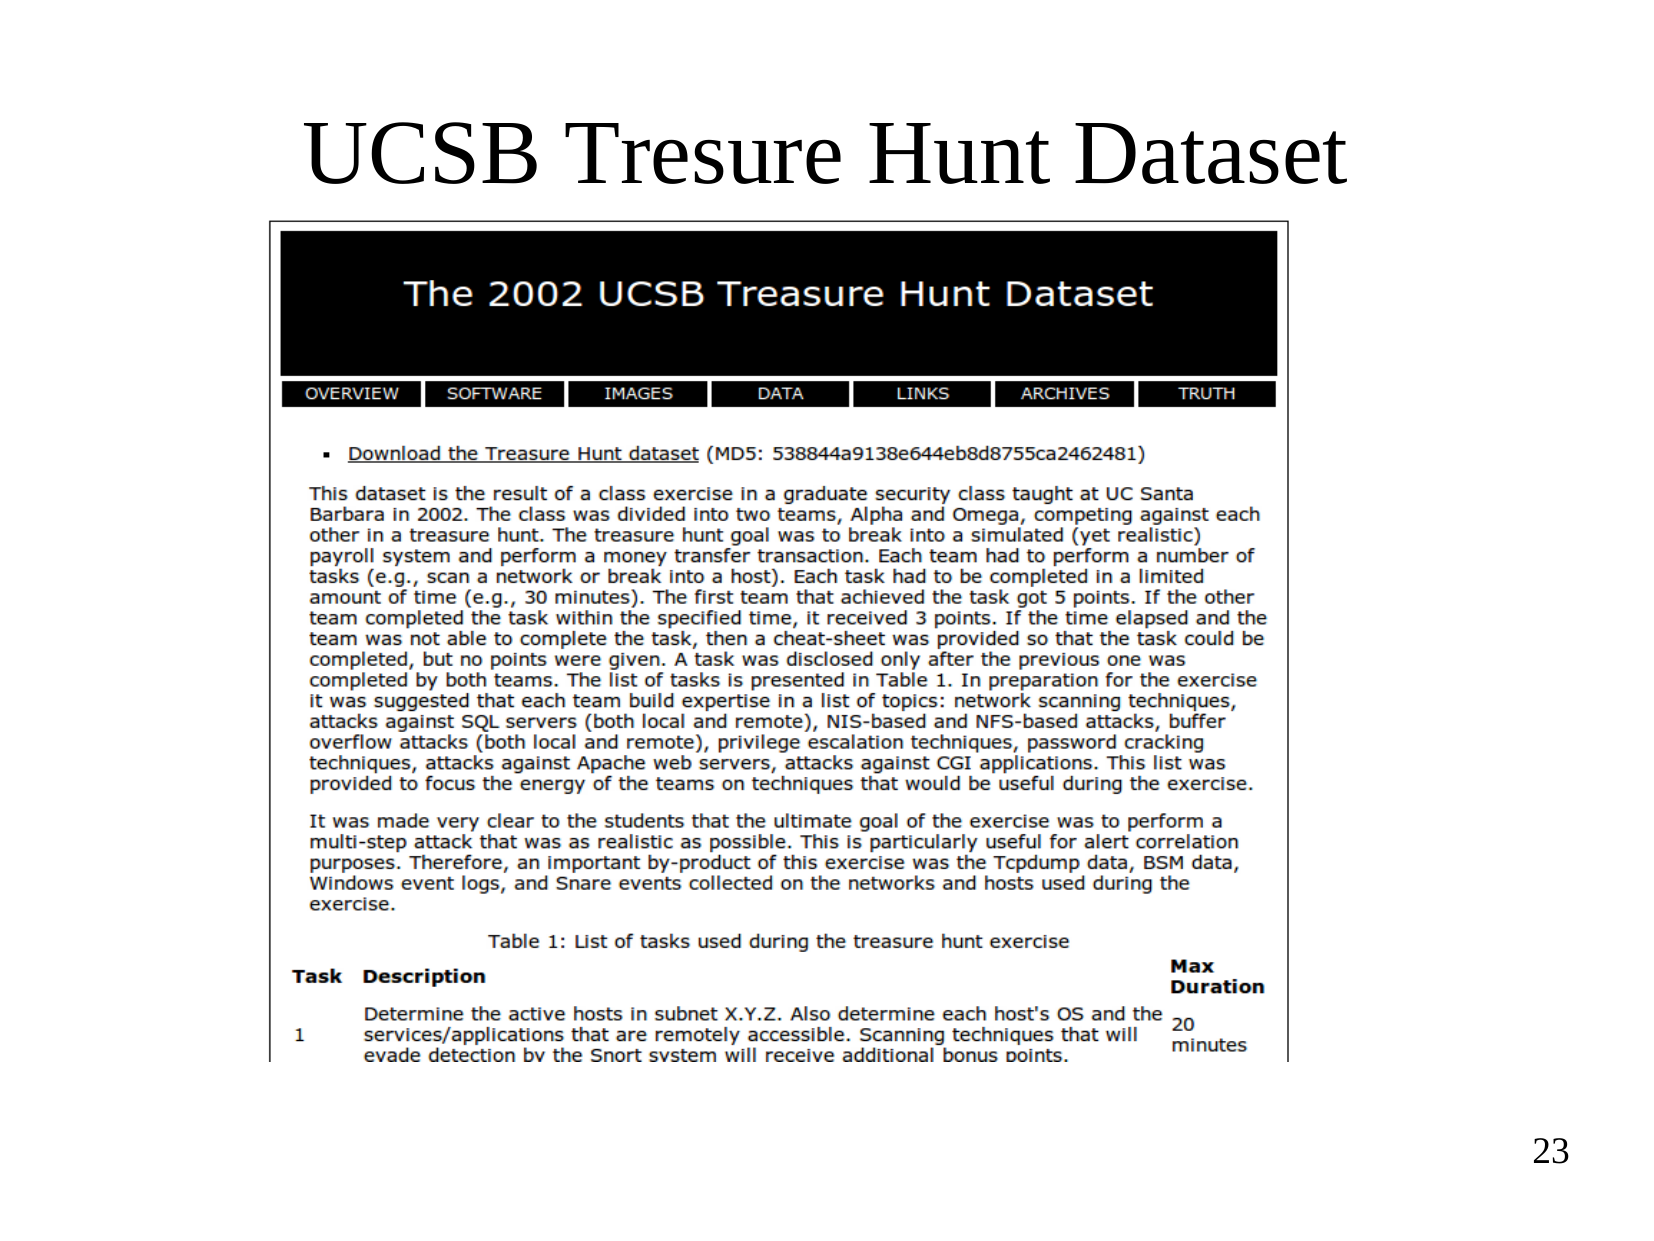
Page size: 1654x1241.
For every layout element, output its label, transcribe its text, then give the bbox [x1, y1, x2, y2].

title UCSB Tresure Hunt Dataset [82, 56, 1570, 249]
picture [245, 213, 1319, 1062]
